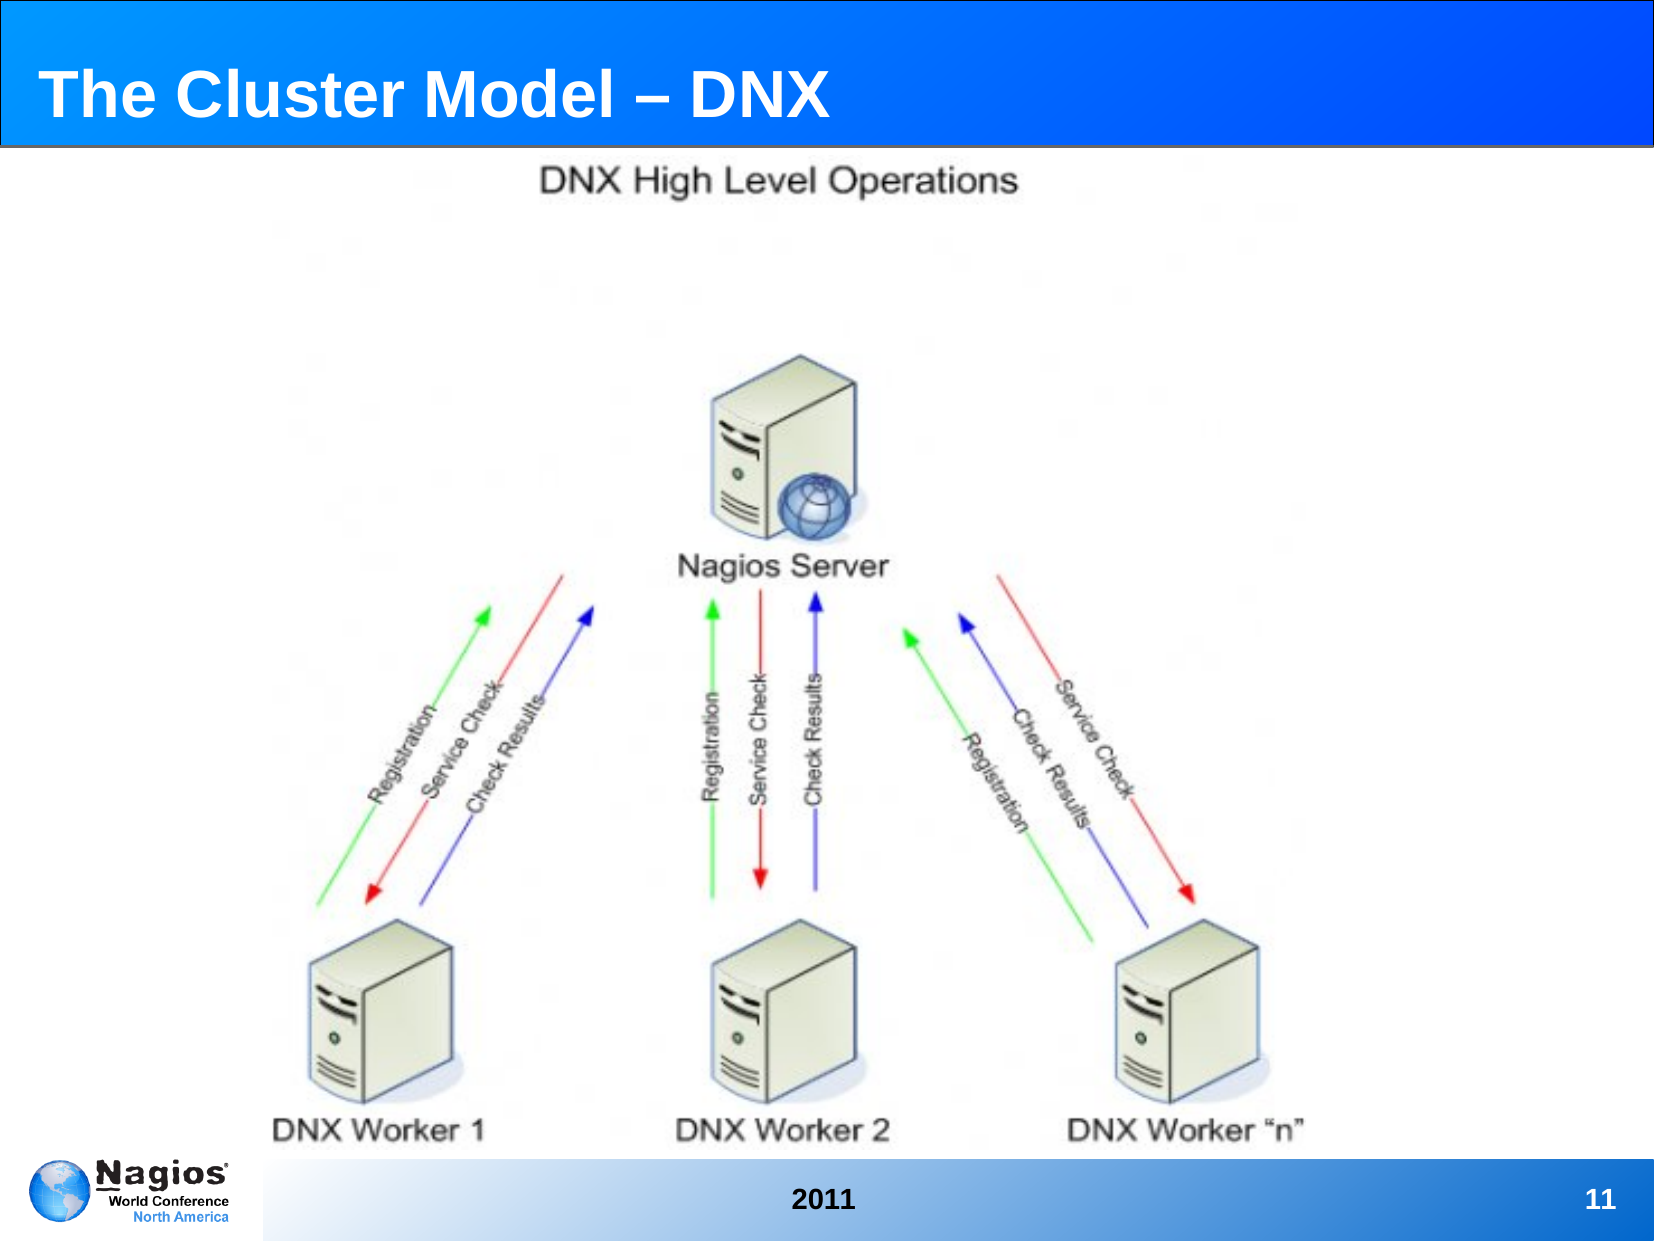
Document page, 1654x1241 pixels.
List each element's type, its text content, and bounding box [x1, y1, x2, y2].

picture [272, 155, 1306, 1150]
picture [29, 1159, 229, 1235]
title The Cluster Model – DNX [38, 29, 1625, 160]
